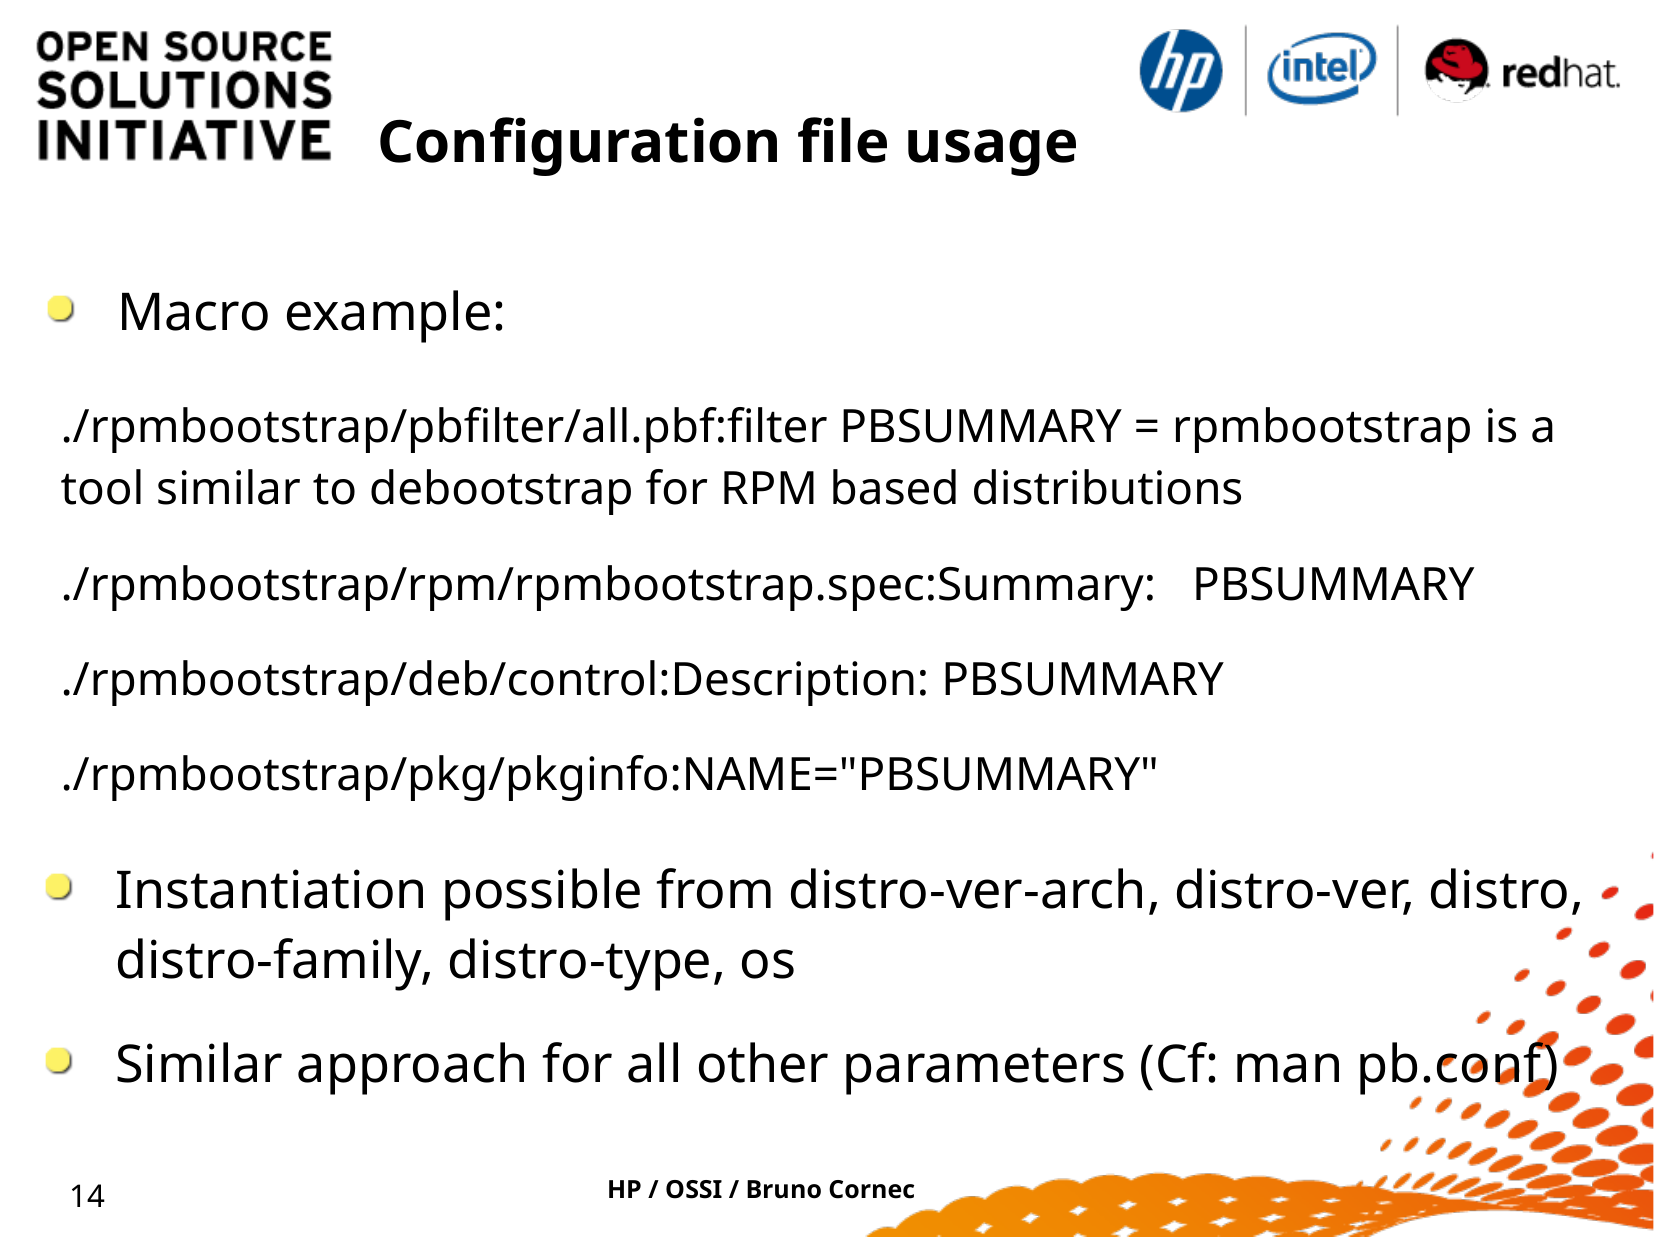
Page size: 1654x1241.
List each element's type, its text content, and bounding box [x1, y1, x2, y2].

title Configuration file usage [377, 62, 1292, 224]
picture [0, 0, 1654, 1237]
list Macro example: [34, 274, 1642, 411]
list Instantiation possible from distro-ver-arch, distro-ver, distro, distro-family, distro-type, os Similar approach for all other parameters (Cf: man pb.conf) [32, 852, 1640, 1067]
text_box ./rpmbootstrap/pbfilter/all.pbf:filter PBSUMMARY = rpmbootstrap is a tool similar to debootstrap for RPM based distributions ./rpmbootstrap/rpm/rpmbootstrap.spec:Summary: PBSUMMARY ./rpmbootstrap/deb/control:Description: PBSUMMARY ./rpmbootstrap/pkg/pkginfo:NAME="PBSUMMARY" [60, 411, 1606, 839]
